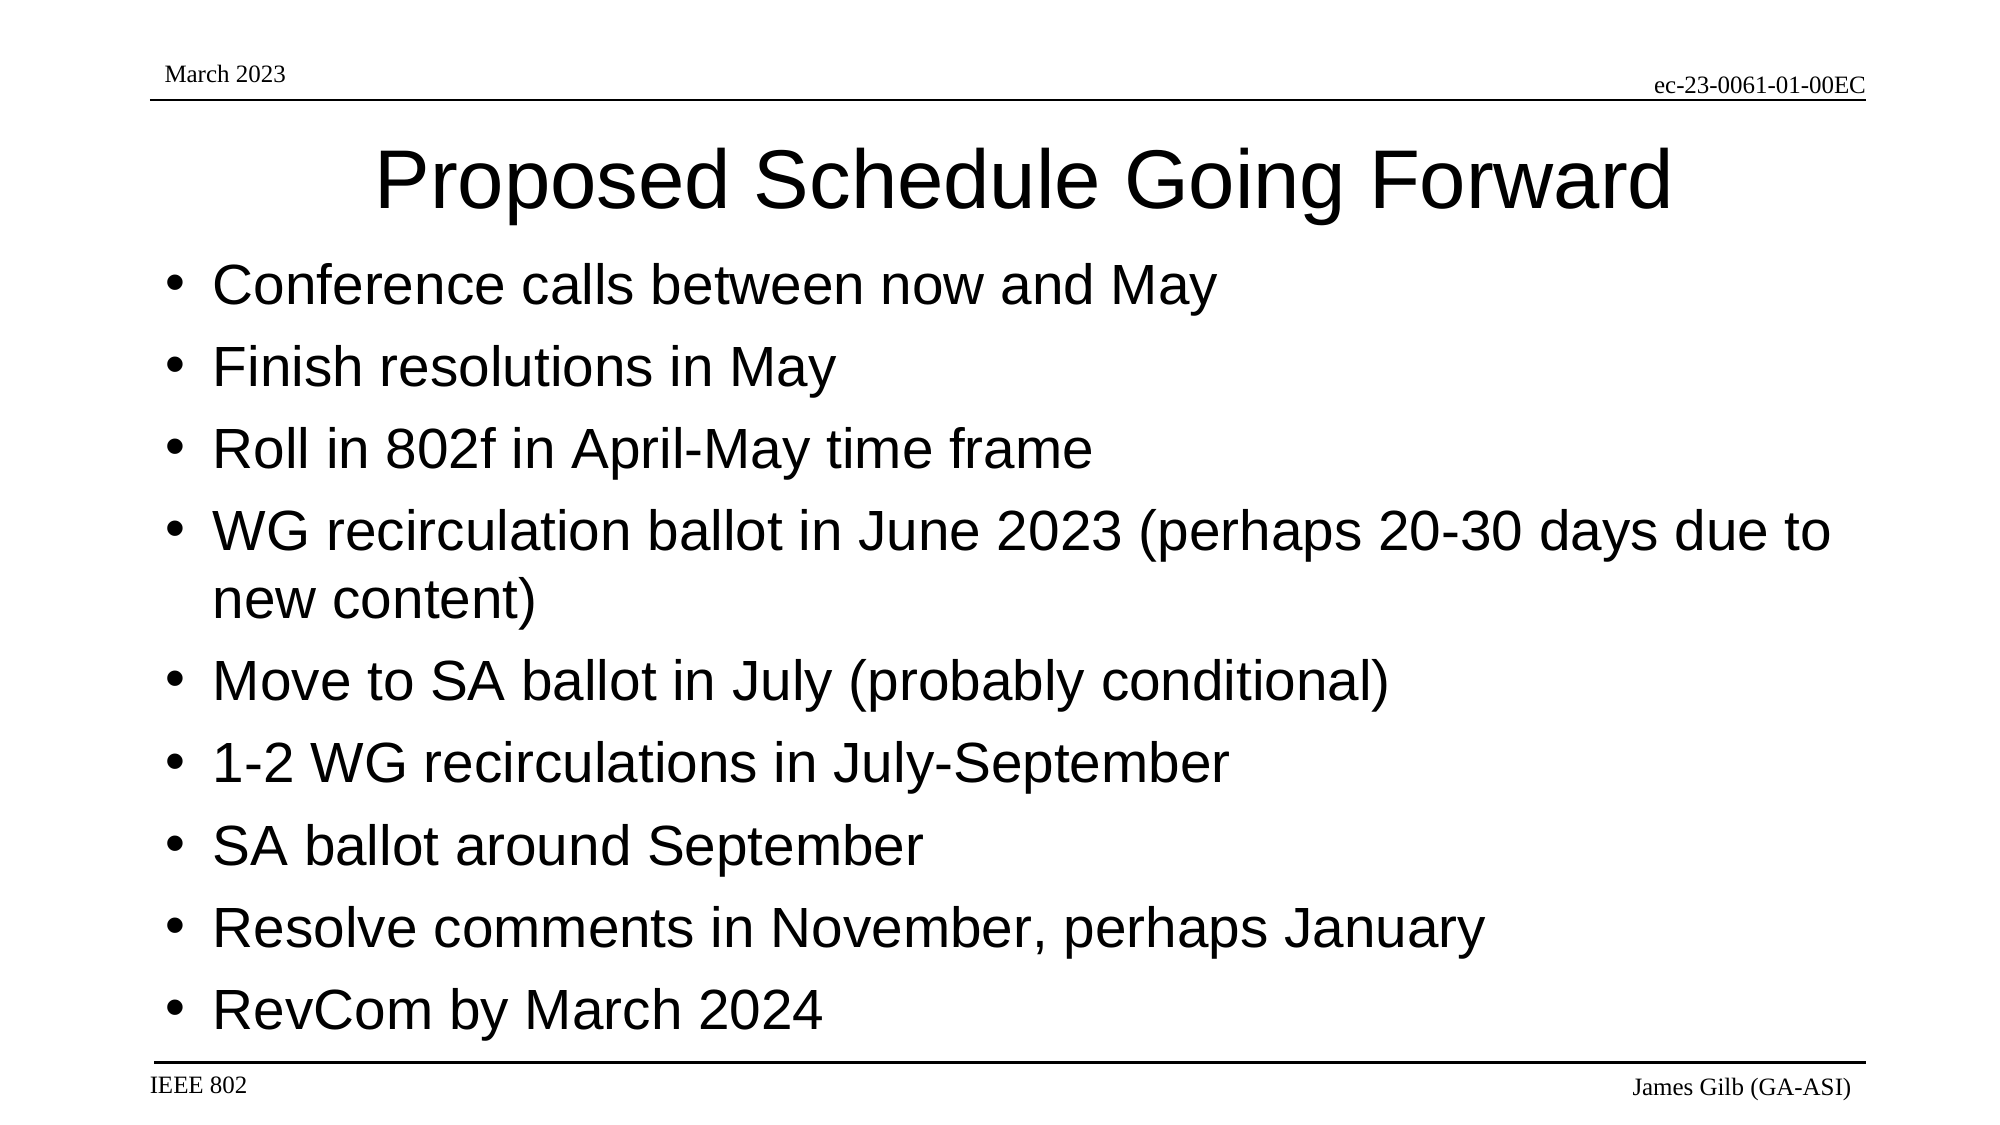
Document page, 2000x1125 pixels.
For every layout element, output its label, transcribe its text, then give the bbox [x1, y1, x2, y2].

list Conference calls between now and May Finish resolutions in May Roll in 802f in April-May time frame WG recirculation ballot in June 2023 (perhaps 20-30 days due to new content) Move to SA ballot in July (probably conditional) 1-2 WG recirculations in July-September SA ballot around September Resolve comments in November, perhaps January RevCom by March 2024 [149, 239, 1900, 1051]
title Proposed Schedule Going Forward [149, 112, 1900, 238]
